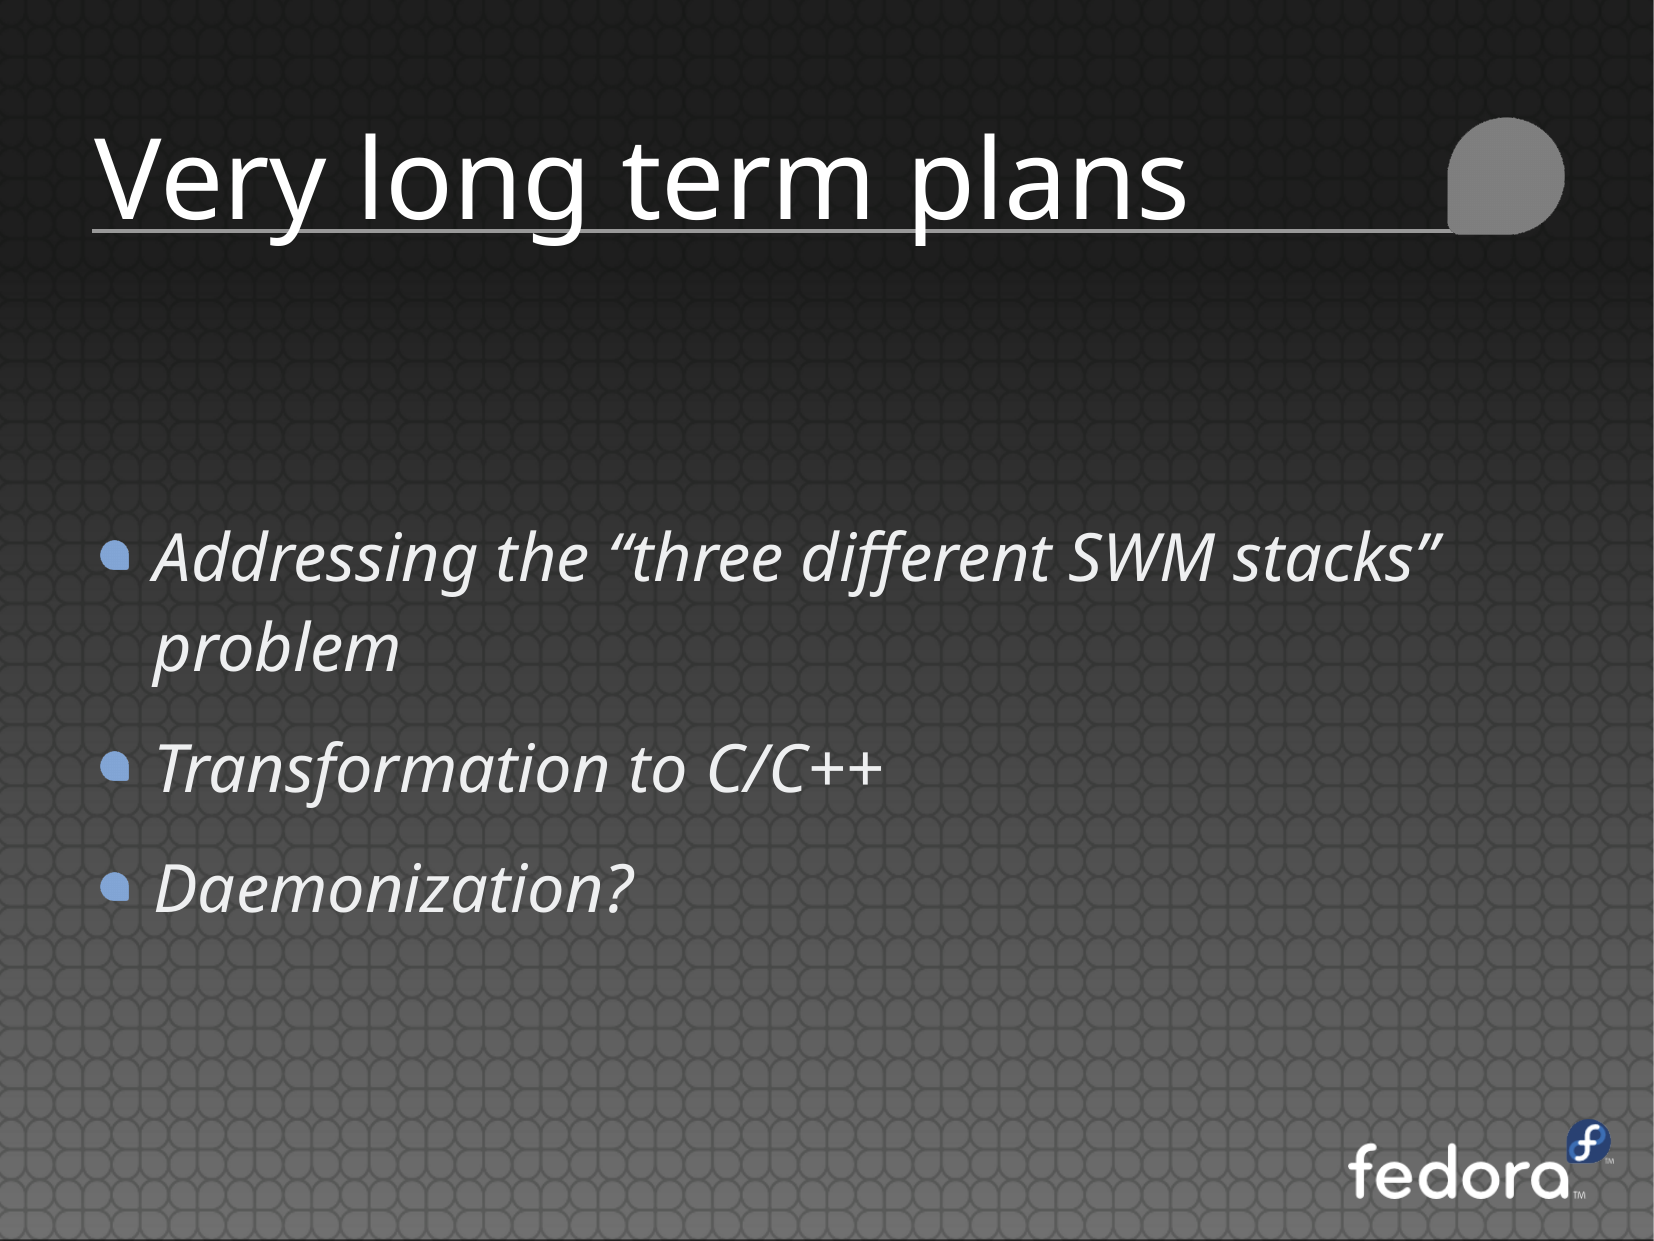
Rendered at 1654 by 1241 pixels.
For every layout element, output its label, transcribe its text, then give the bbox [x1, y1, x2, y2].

list Addressing the “three different SWM stacks” problem Transformation to C/C++ Daemonization? [82, 290, 1571, 1152]
picture [0, 0, 1654, 1241]
title Very long term plans [94, 100, 1426, 251]
